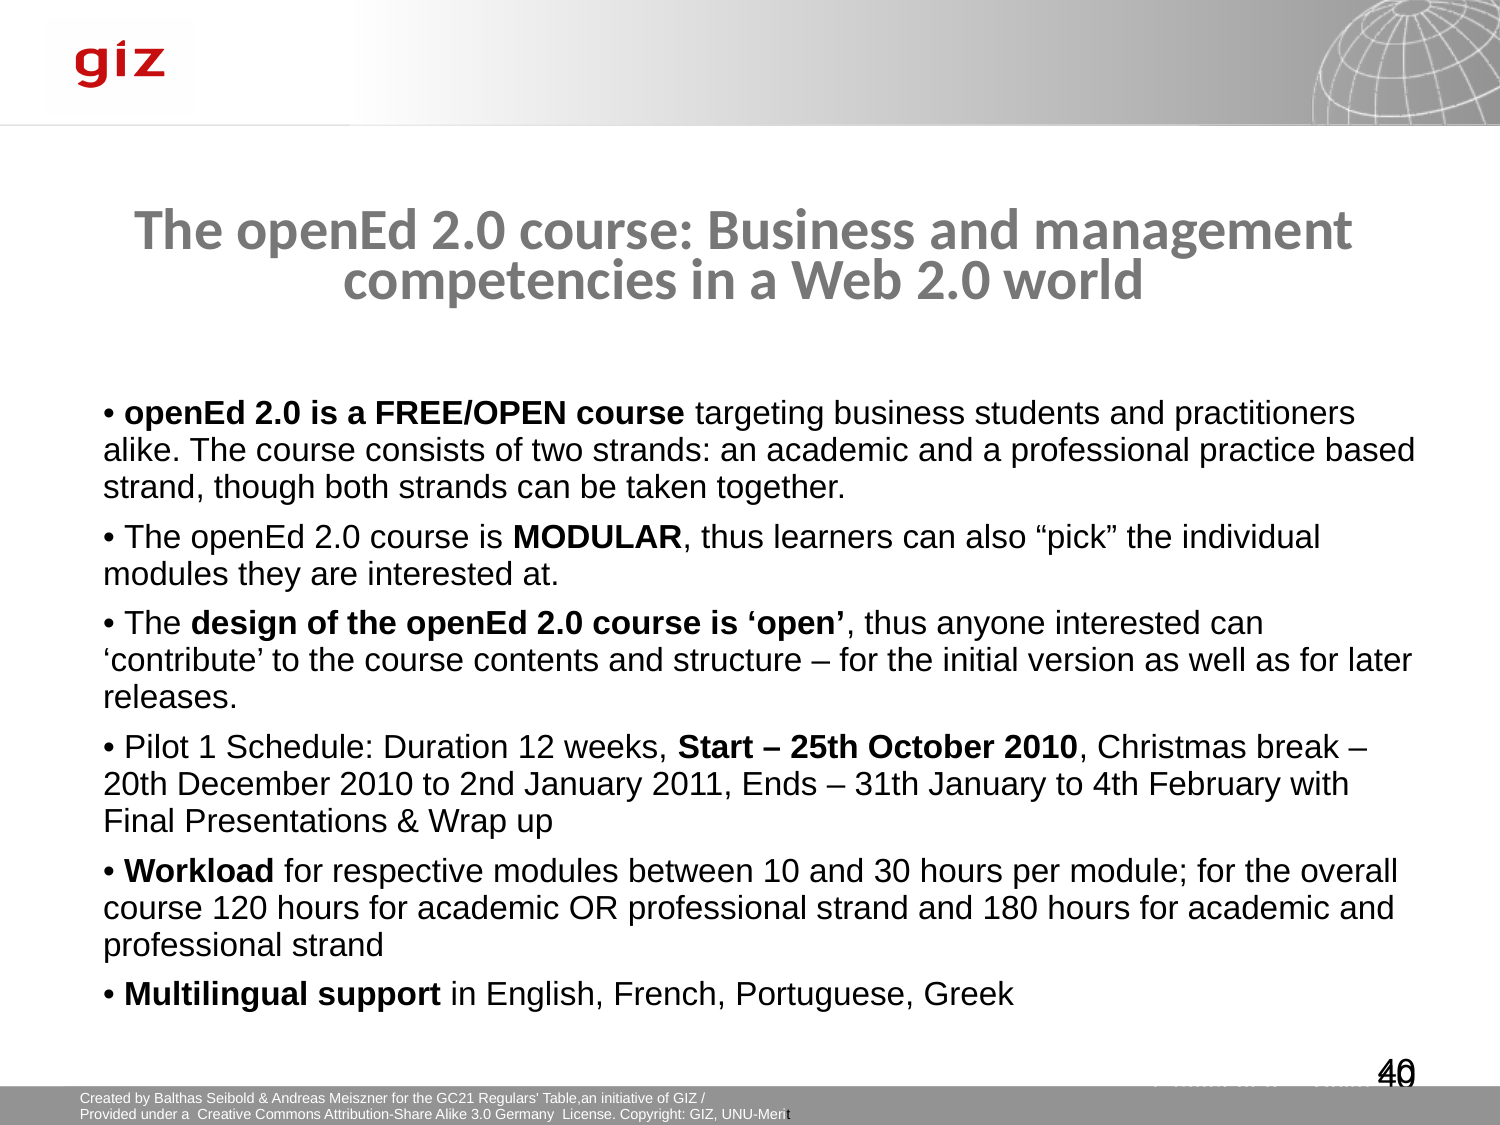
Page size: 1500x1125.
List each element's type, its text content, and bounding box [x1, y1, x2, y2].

text_box The openEd 2.0 course: Business and management competencies in a Web 2.0 world [53, 195, 1436, 303]
text_box • openEd 2.0 is a FREE/OPEN course targeting business students and practitioners alike. The course consists of two strands: an academic and a professional practice based strand, though both strands can be taken together. • The openEd 2.0 course is MODULAR, thus learners can also “pick” the individual modules they are interested at. • The design of the openEd 2.0 course is ‘open’, thus anyone interested can ‘contribute’ to the course contents and structure – for the initial version as well as for later releases. • Pilot 1 Schedule: Duration 12 weeks, Start – 25th October 2010, Christmas break – 20th December 2010 to 2nd January 2011, Ends – 31th January to 4th February with Final Presentations & Wrap up • Workload for respective modules between 10 and 30 hours per module; for the overall course 120 hours for academic OR professional strand and 180 hours for academic and professional strand Multilingual support in English, French, Portuguese, Greek [88, 341, 1436, 1021]
